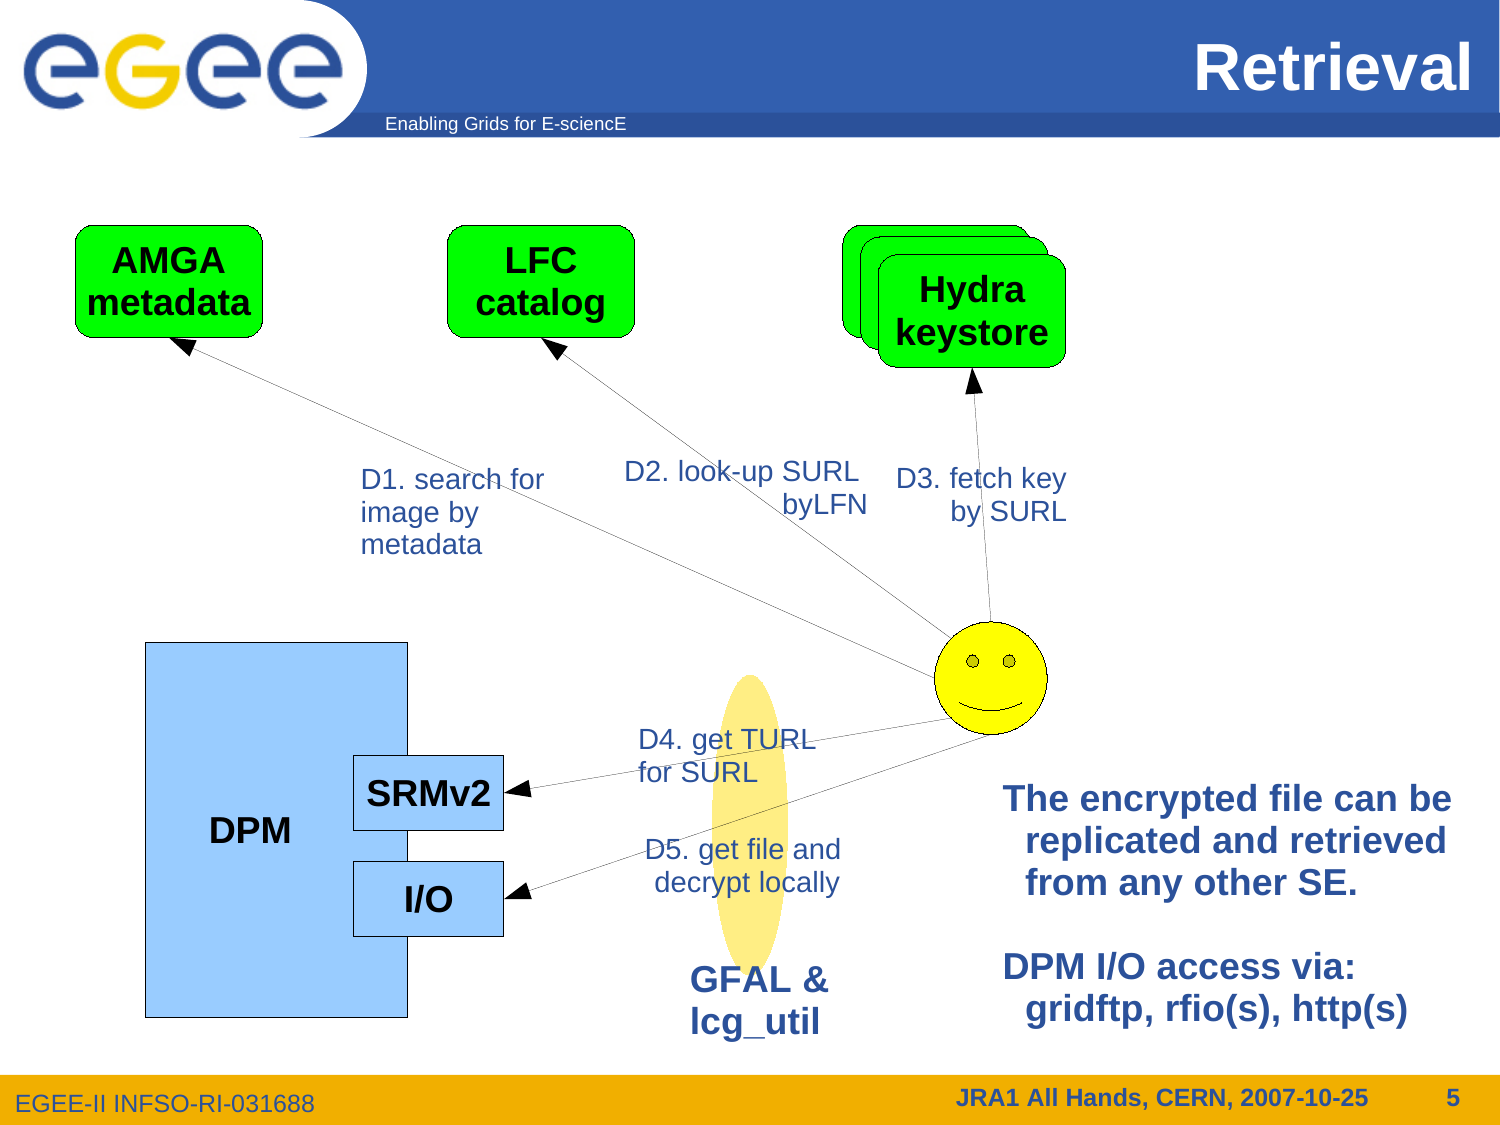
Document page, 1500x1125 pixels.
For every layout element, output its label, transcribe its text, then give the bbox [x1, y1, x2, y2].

text_box AMGA metadata [75, 225, 263, 338]
text_box [712, 747, 788, 828]
text_box Hydra keystore [860, 236, 1048, 350]
text_box [712, 804, 788, 951]
text_box [934, 621, 1048, 735]
text_box Hydra keystore [842, 225, 1029, 338]
text_box I/O [353, 861, 504, 937]
title Retrieval [369, 18, 1475, 117]
text_box The encrypted file can be replicated and retrieved from any other SE. DPM I/O access via: gridftp, rfio(s), http(s) [987, 769, 1500, 1037]
text_box LFC catalog [447, 225, 635, 338]
text_box DPM [145, 642, 408, 1018]
text_box GFAL & lcg_util [675, 951, 854, 1051]
picture [18, 30, 349, 112]
text_box [716, 675, 781, 757]
text_box Hydra keystore [878, 254, 1066, 368]
text_box D1. search for image by metadata [345, 455, 569, 569]
text_box SRMv2 [353, 755, 504, 831]
